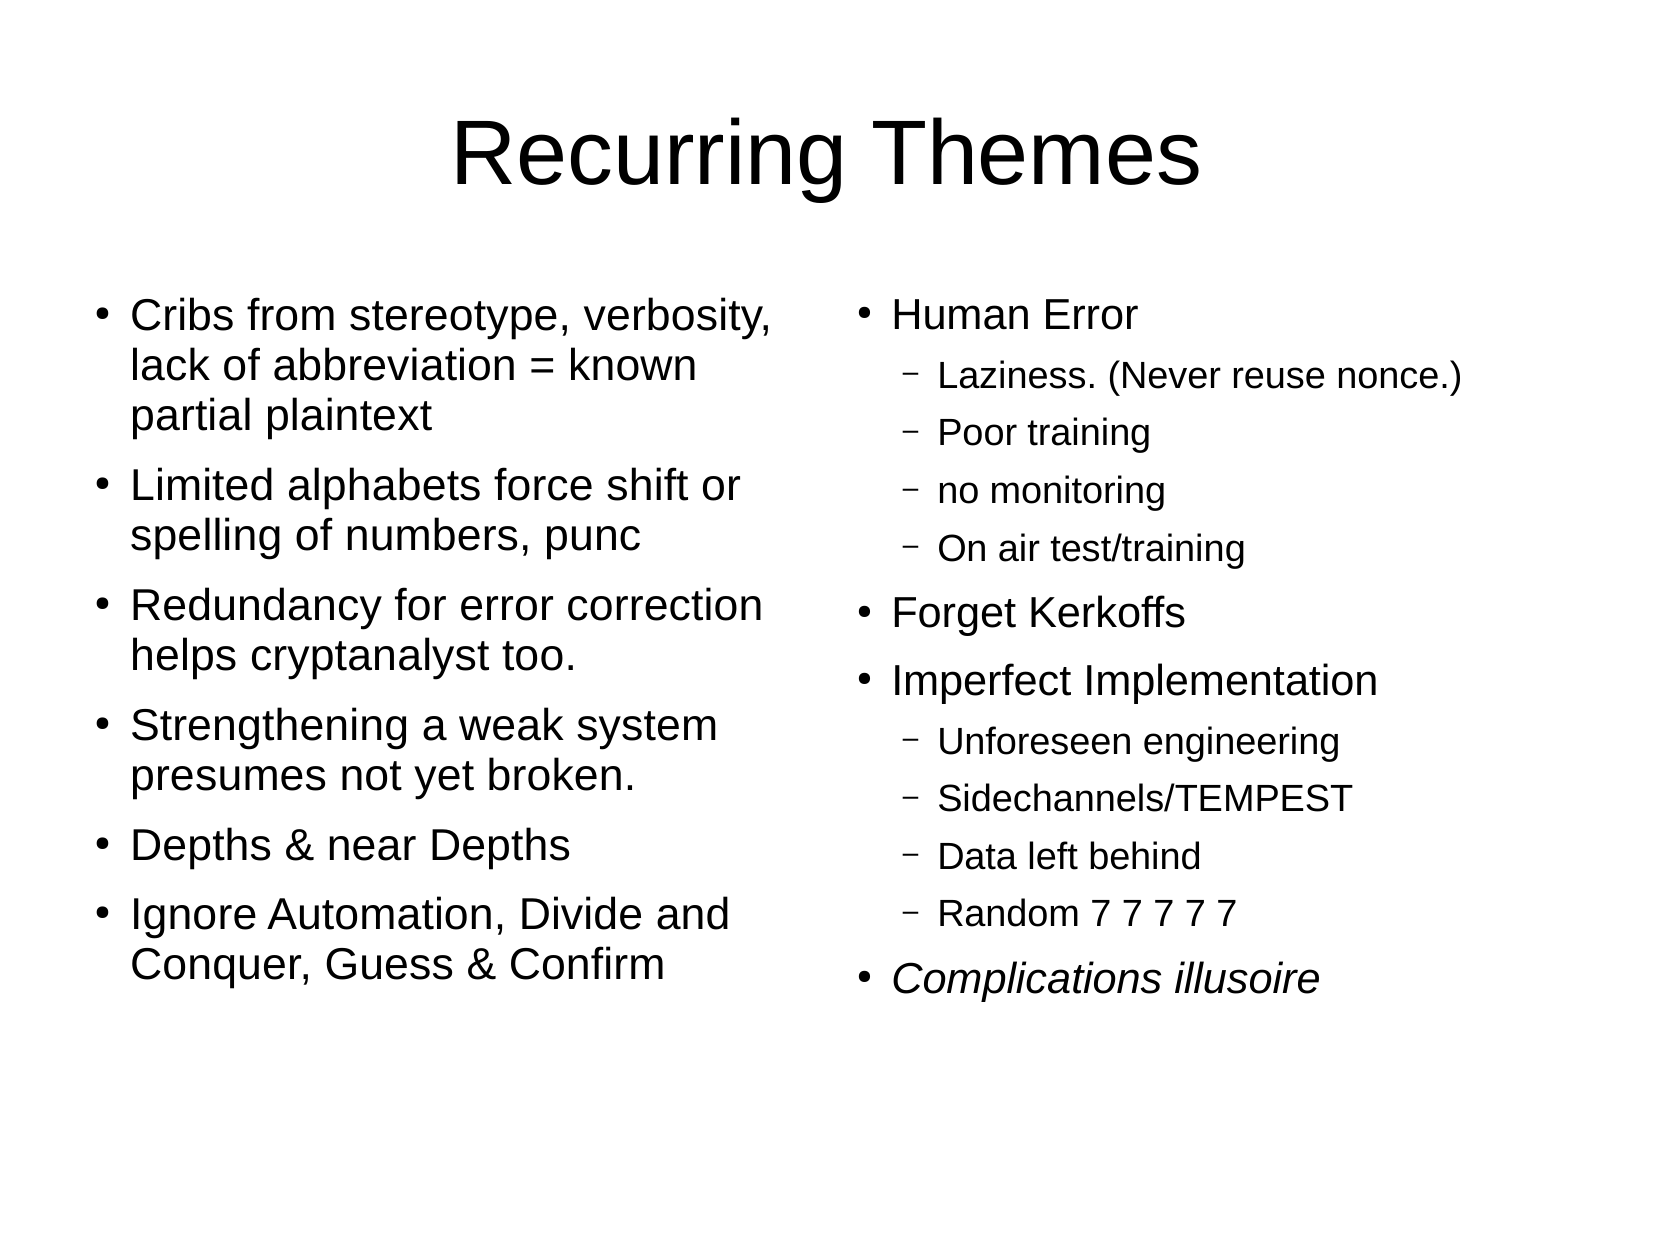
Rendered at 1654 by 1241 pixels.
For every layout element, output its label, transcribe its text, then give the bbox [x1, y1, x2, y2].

list Human Error Laziness. (Never reuse nonce.) Poor training no monitoring On air test/training Forget Kerkoffs Imperfect Implementation Unforeseen engineering Sidechannels/TEMPEST Data left behind Random 7 7 7 7 7 Complications illusoire [845, 290, 1572, 1010]
title Recurring Themes [82, 49, 1571, 257]
list Cribs from stereotype, verbosity, lack of abbreviation = known partial plaintext Limited alphabets force shift or spelling of numbers, punc Redundancy for error correction helps cryptanalyst too. Strengthening a weak system presumes not yet broken. Depths & near Depths Ignore Automation, Divide and Conquer, Guess & Confirm [82, 290, 809, 1010]
